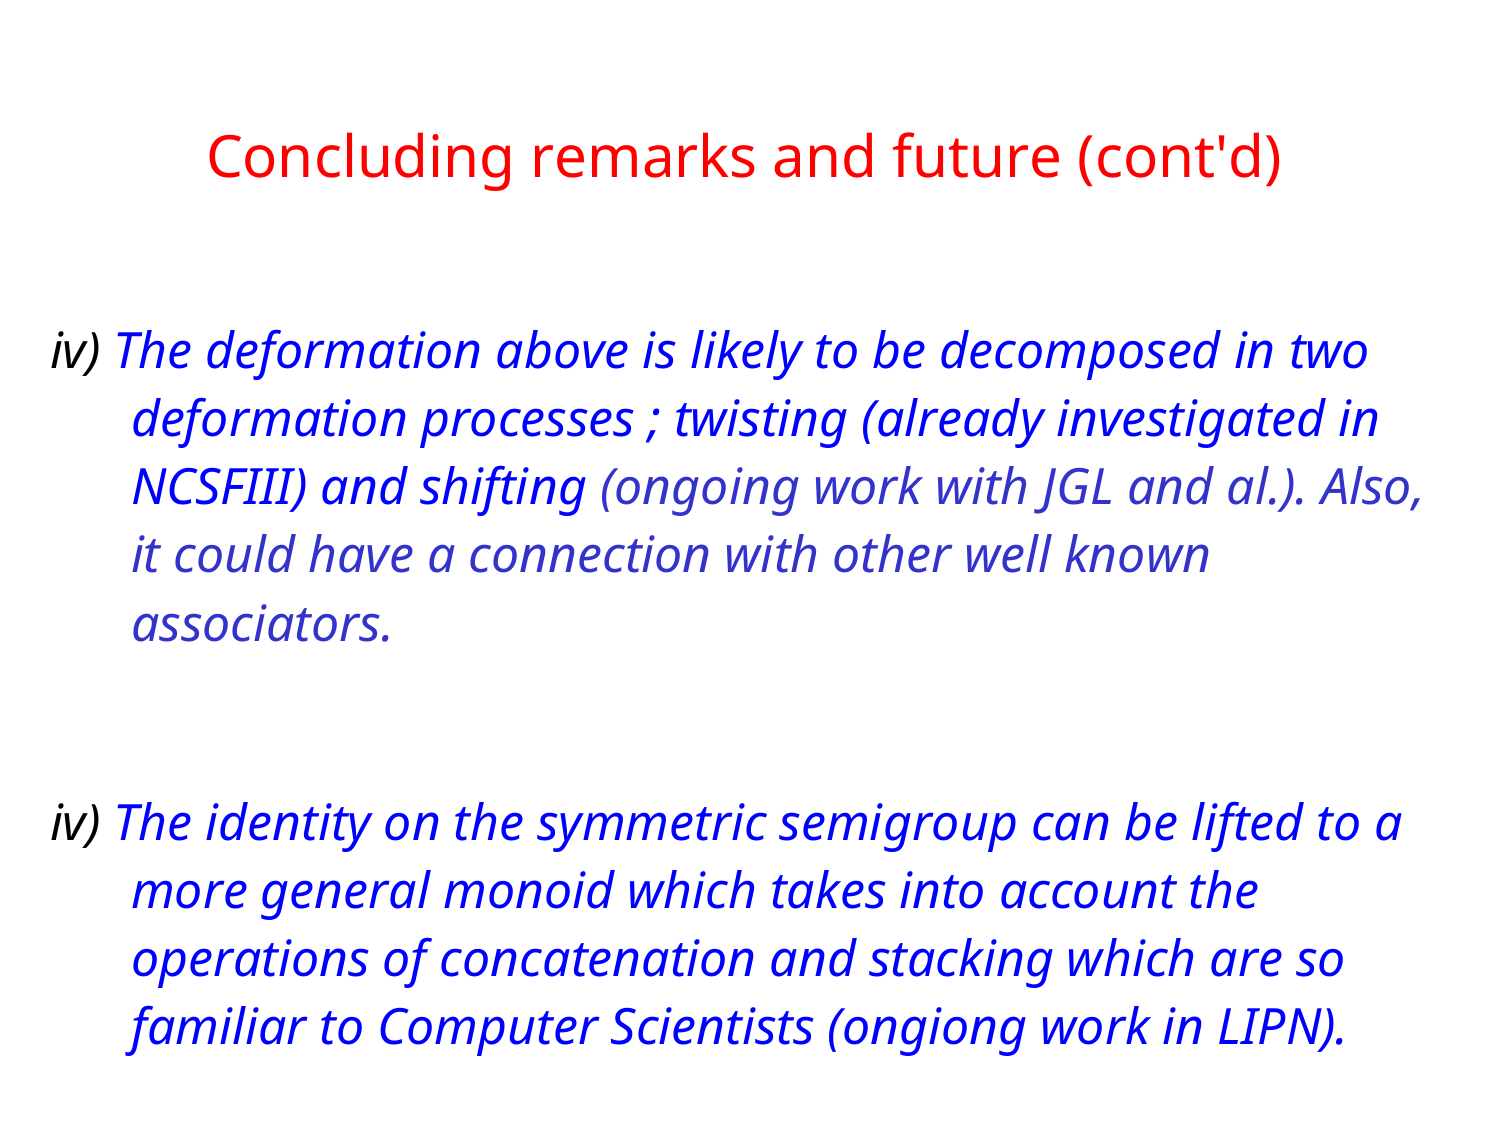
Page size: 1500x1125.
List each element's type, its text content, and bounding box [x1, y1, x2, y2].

text_box Concluding remarks and future (cont'd) iv) The deformation above is likely to be decomposed in two deformation processes ; twisting (already investigated in NCSFIII) and shifting (ongoing work with JGL and al.). Also, it could have a connection with other well known associators. iv) The identity on the symmetric semigroup can be lifted to a more general monoid which takes into account the operations of concatenation and stacking which are so familiar to Computer Scientists (ongiong work in LIPN). [50, 107, 1453, 1068]
